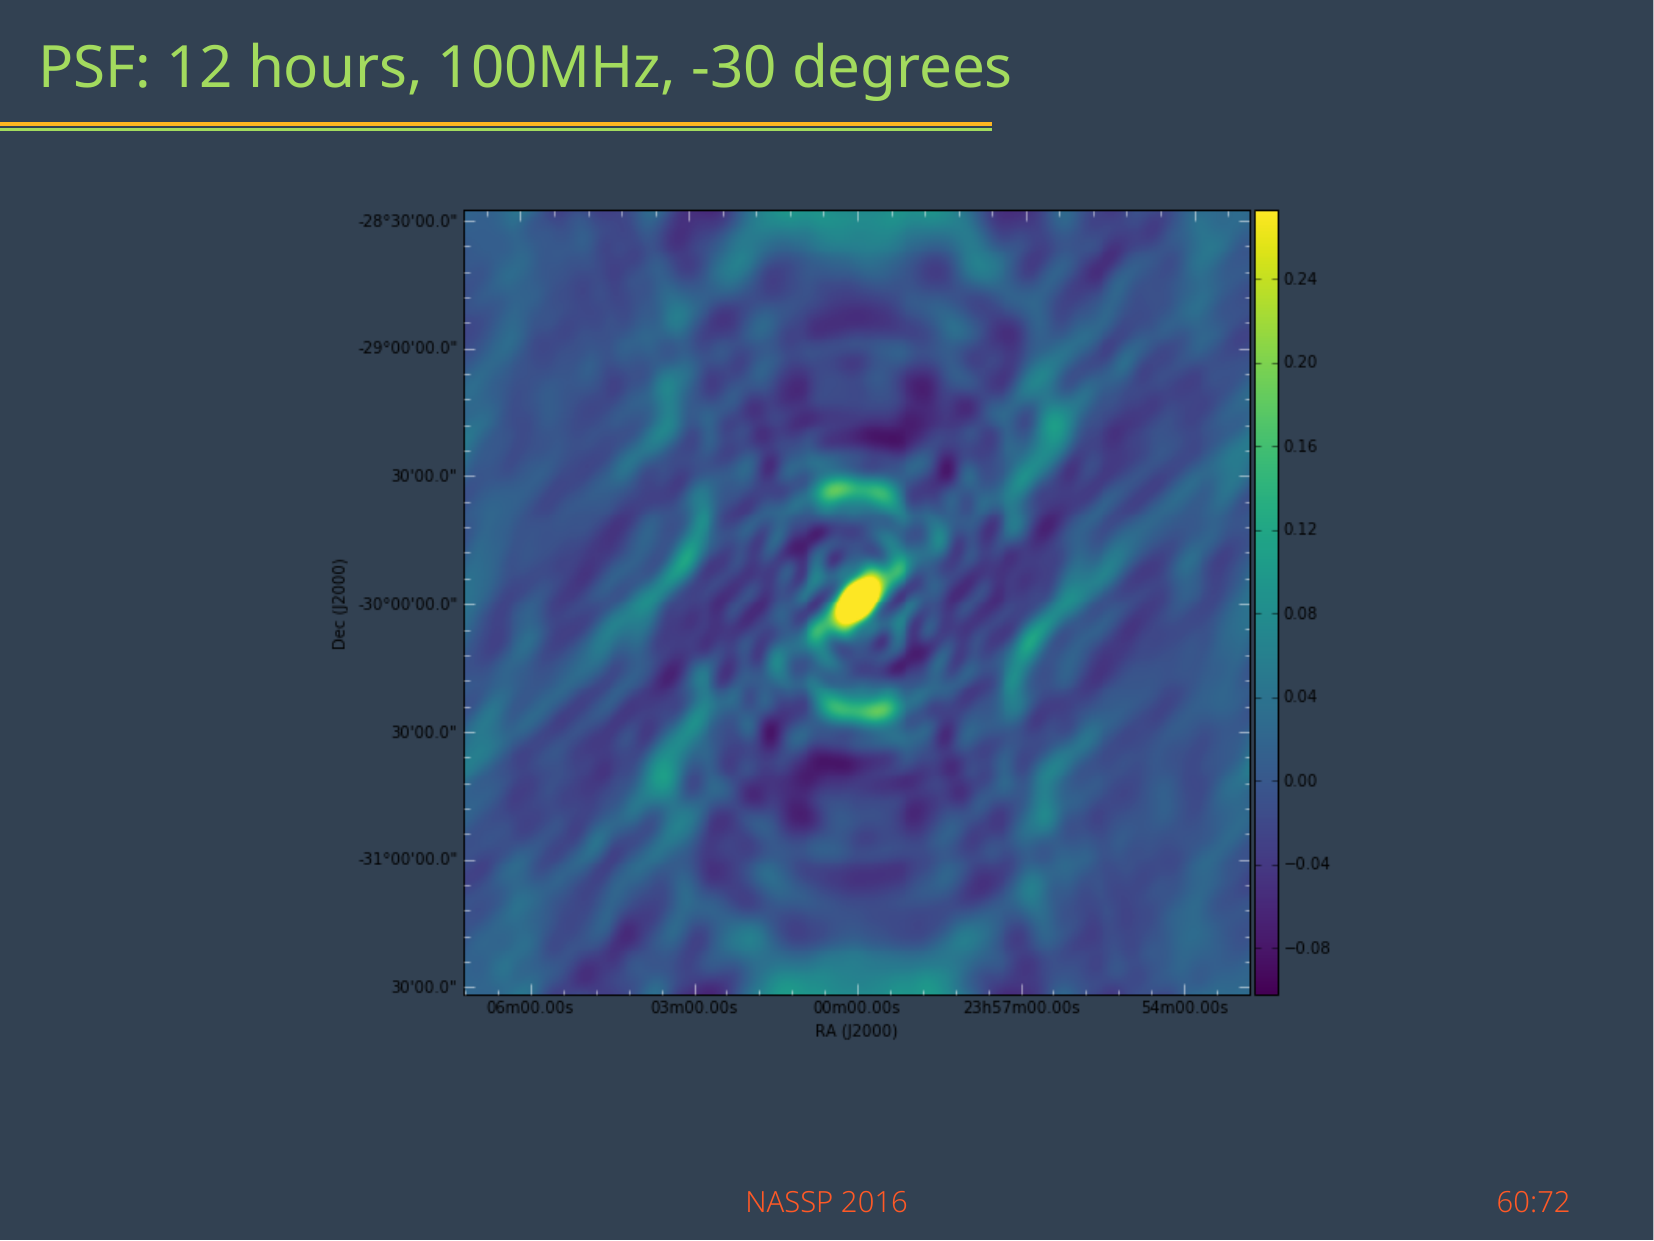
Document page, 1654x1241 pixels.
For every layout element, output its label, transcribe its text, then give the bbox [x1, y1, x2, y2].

text_box PSF: 12 hours, 100MHz, -30 degrees [23, 17, 1182, 103]
picture [323, 199, 1342, 1051]
